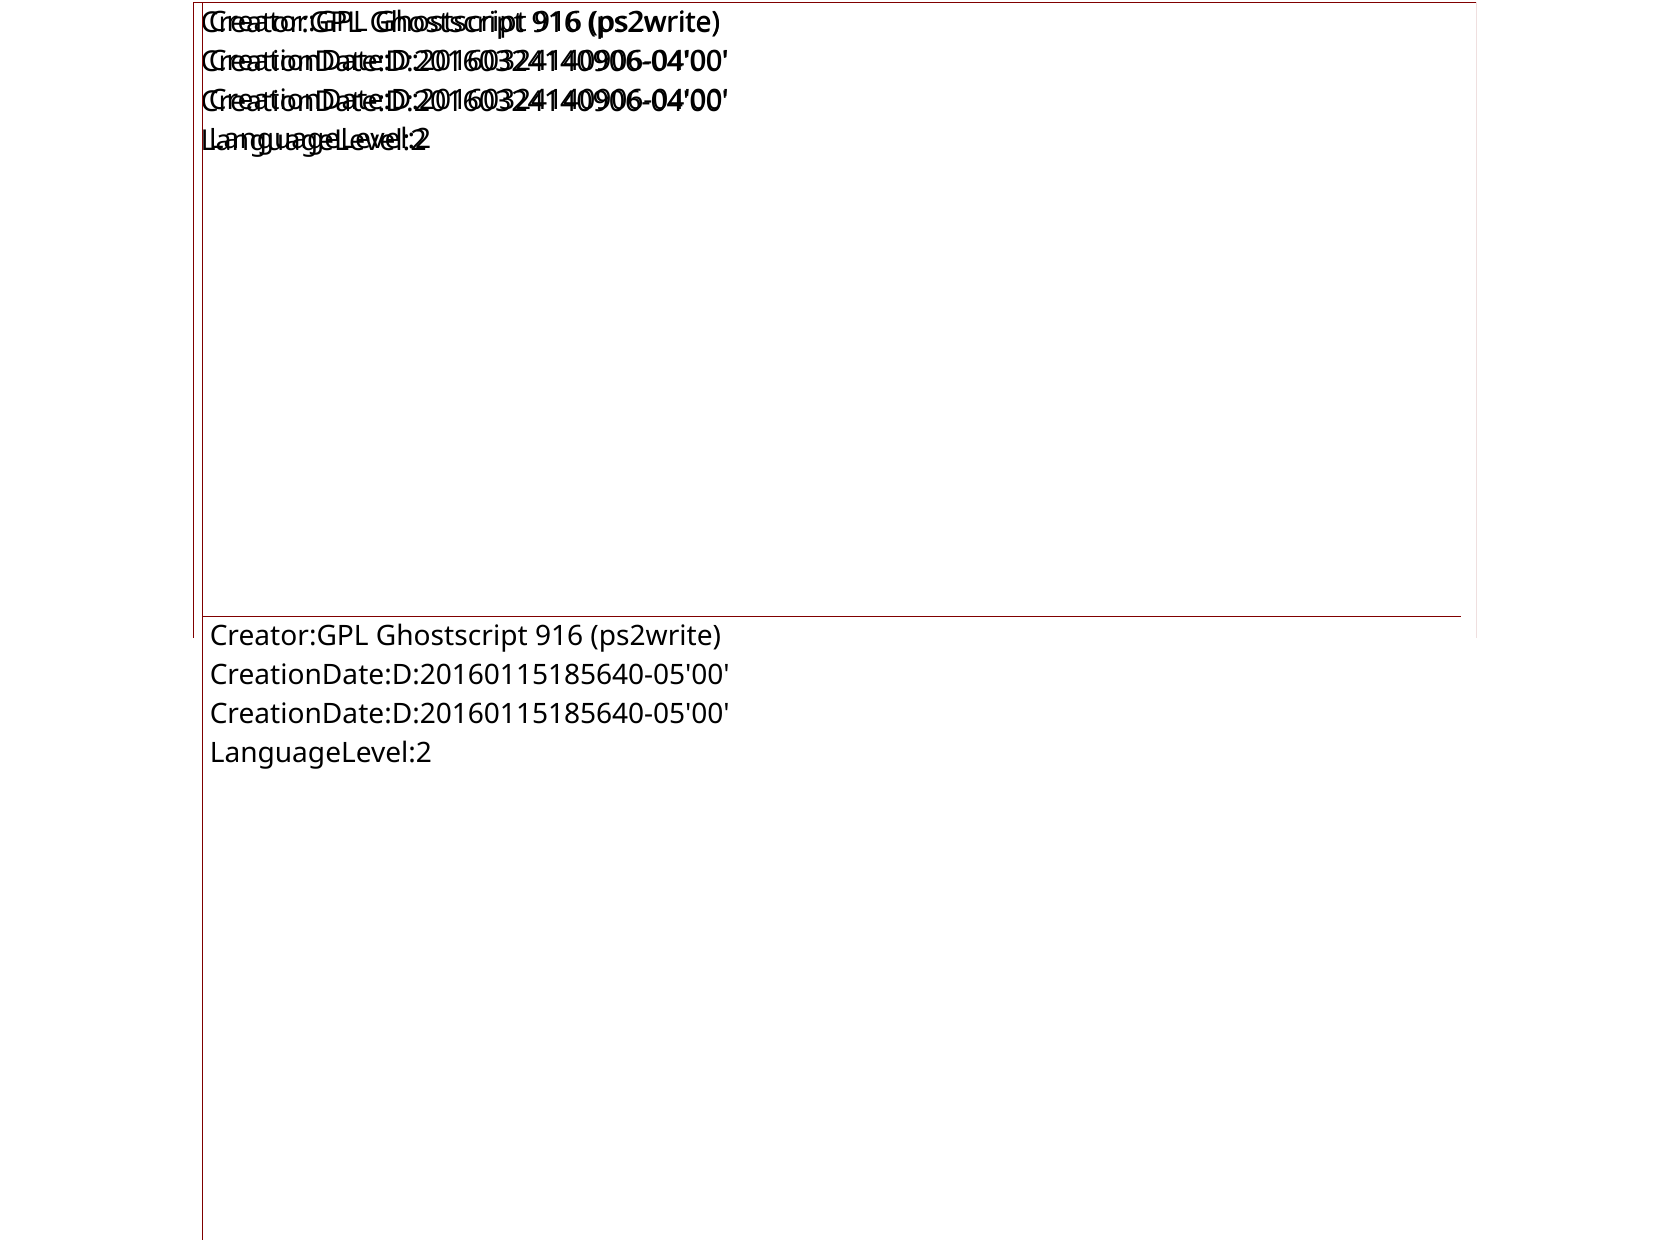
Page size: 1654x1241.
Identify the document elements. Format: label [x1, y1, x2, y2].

picture [191, 0, 1477, 1240]
